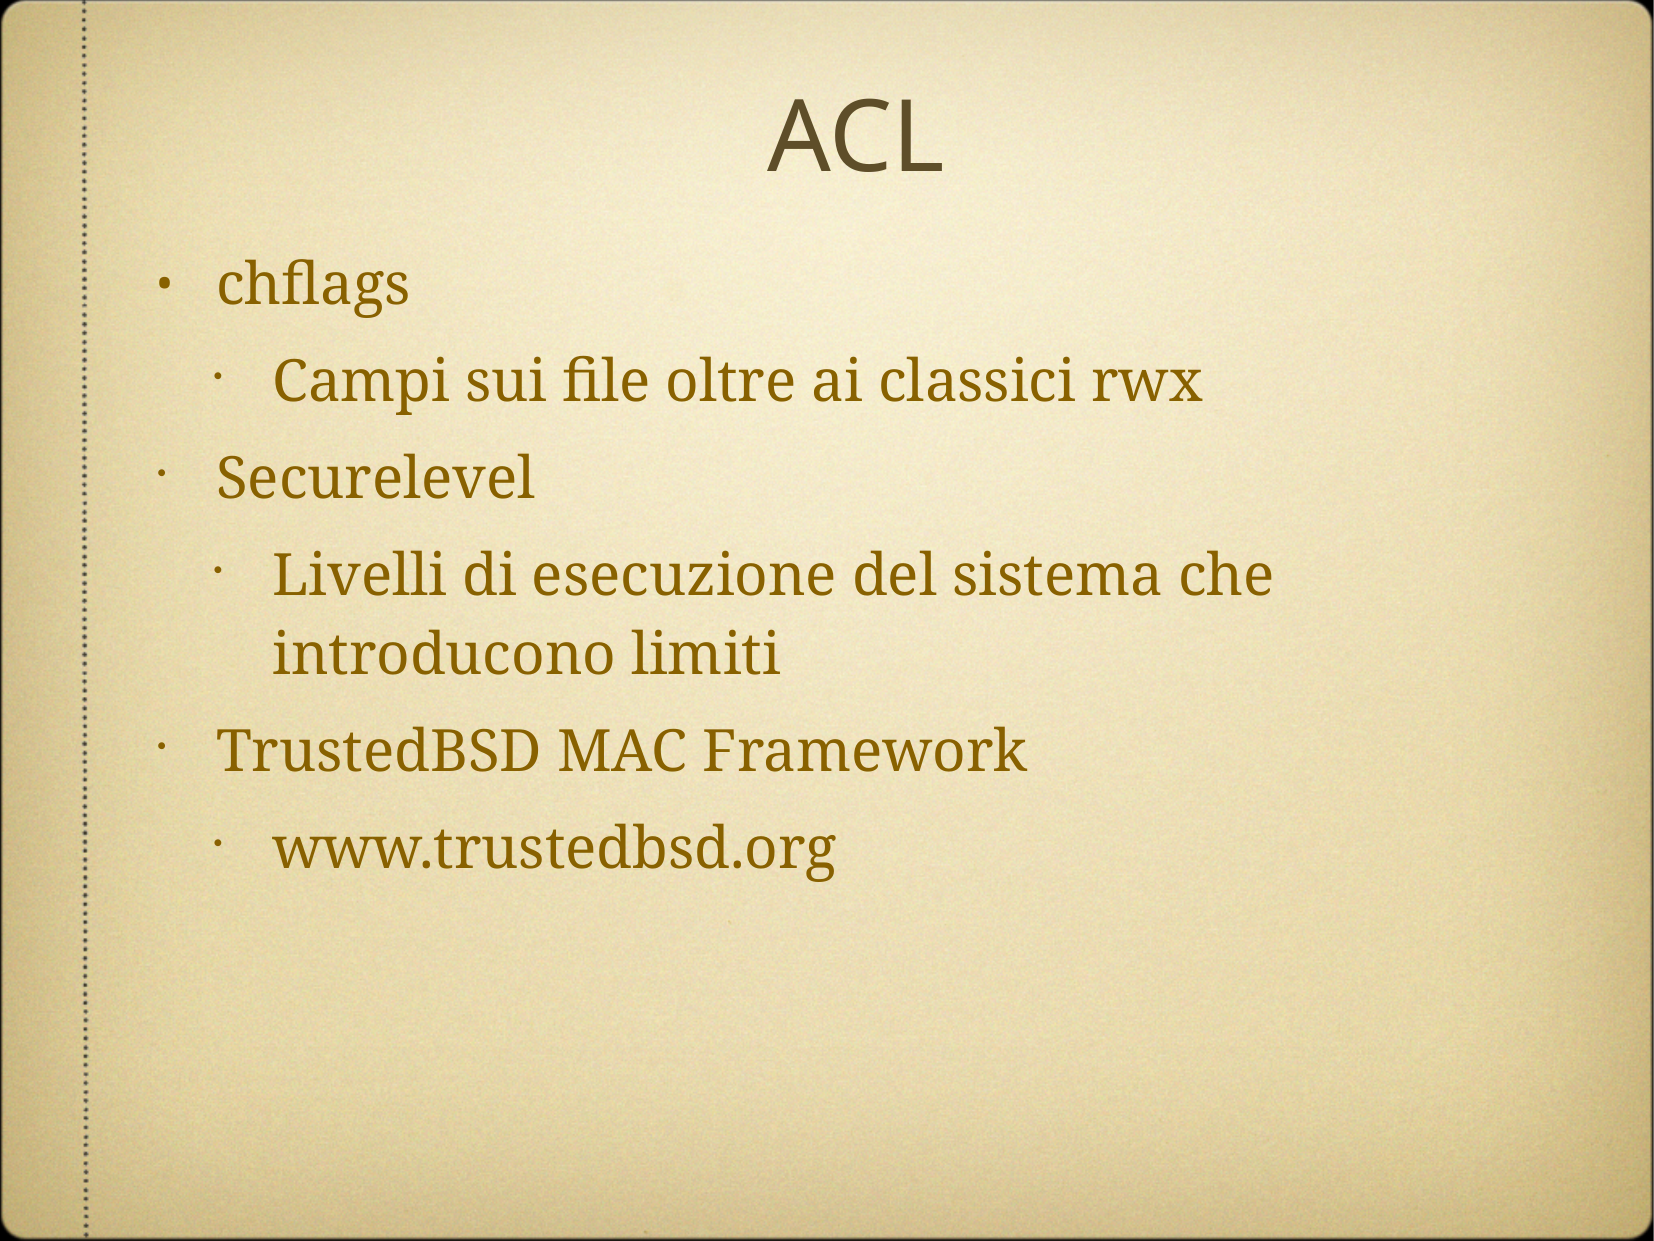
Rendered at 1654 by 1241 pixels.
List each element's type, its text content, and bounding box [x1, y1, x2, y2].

title ACL [118, 0, 1595, 265]
picture [0, 0, 1654, 1241]
list chflags Campi sui file oltre ai classici rwx Securelevel Livelli di esecuzione del sistema che introducono limiti TrustedBSD MAC Framework www.trustedbsd.org [121, 242, 1612, 1173]
